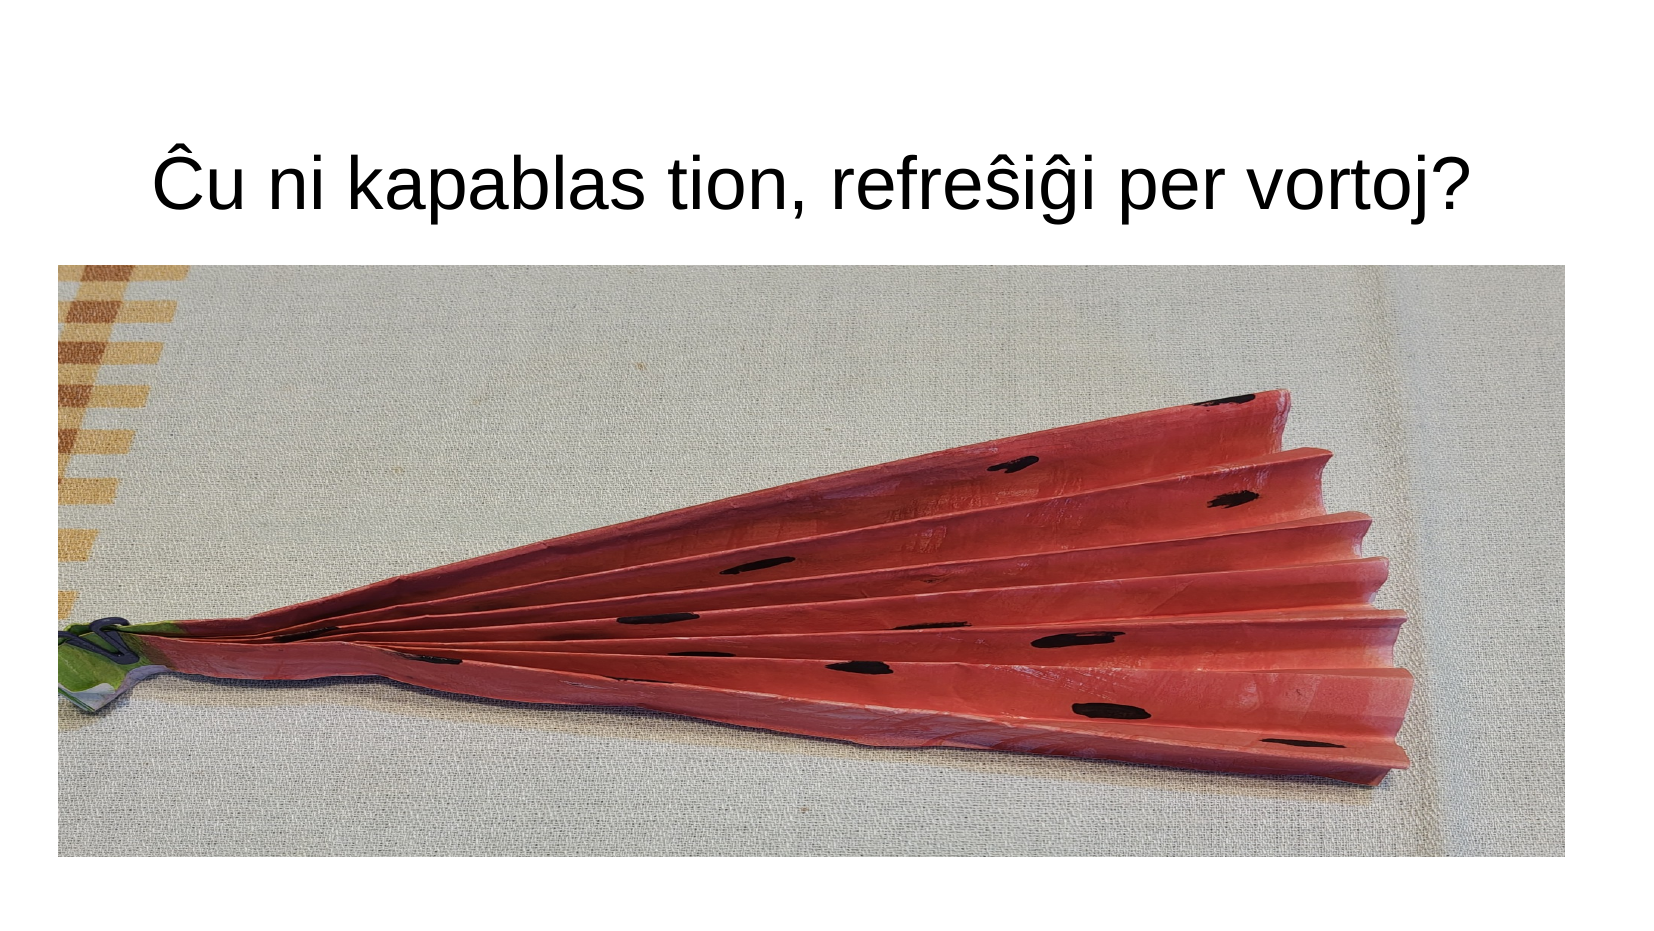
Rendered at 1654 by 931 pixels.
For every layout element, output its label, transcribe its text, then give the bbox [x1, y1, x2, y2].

picture [58, 265, 1565, 857]
title Ĉu ni kapablas tion, refreŝiĝi per vortoj? [29, 12, 1595, 355]
